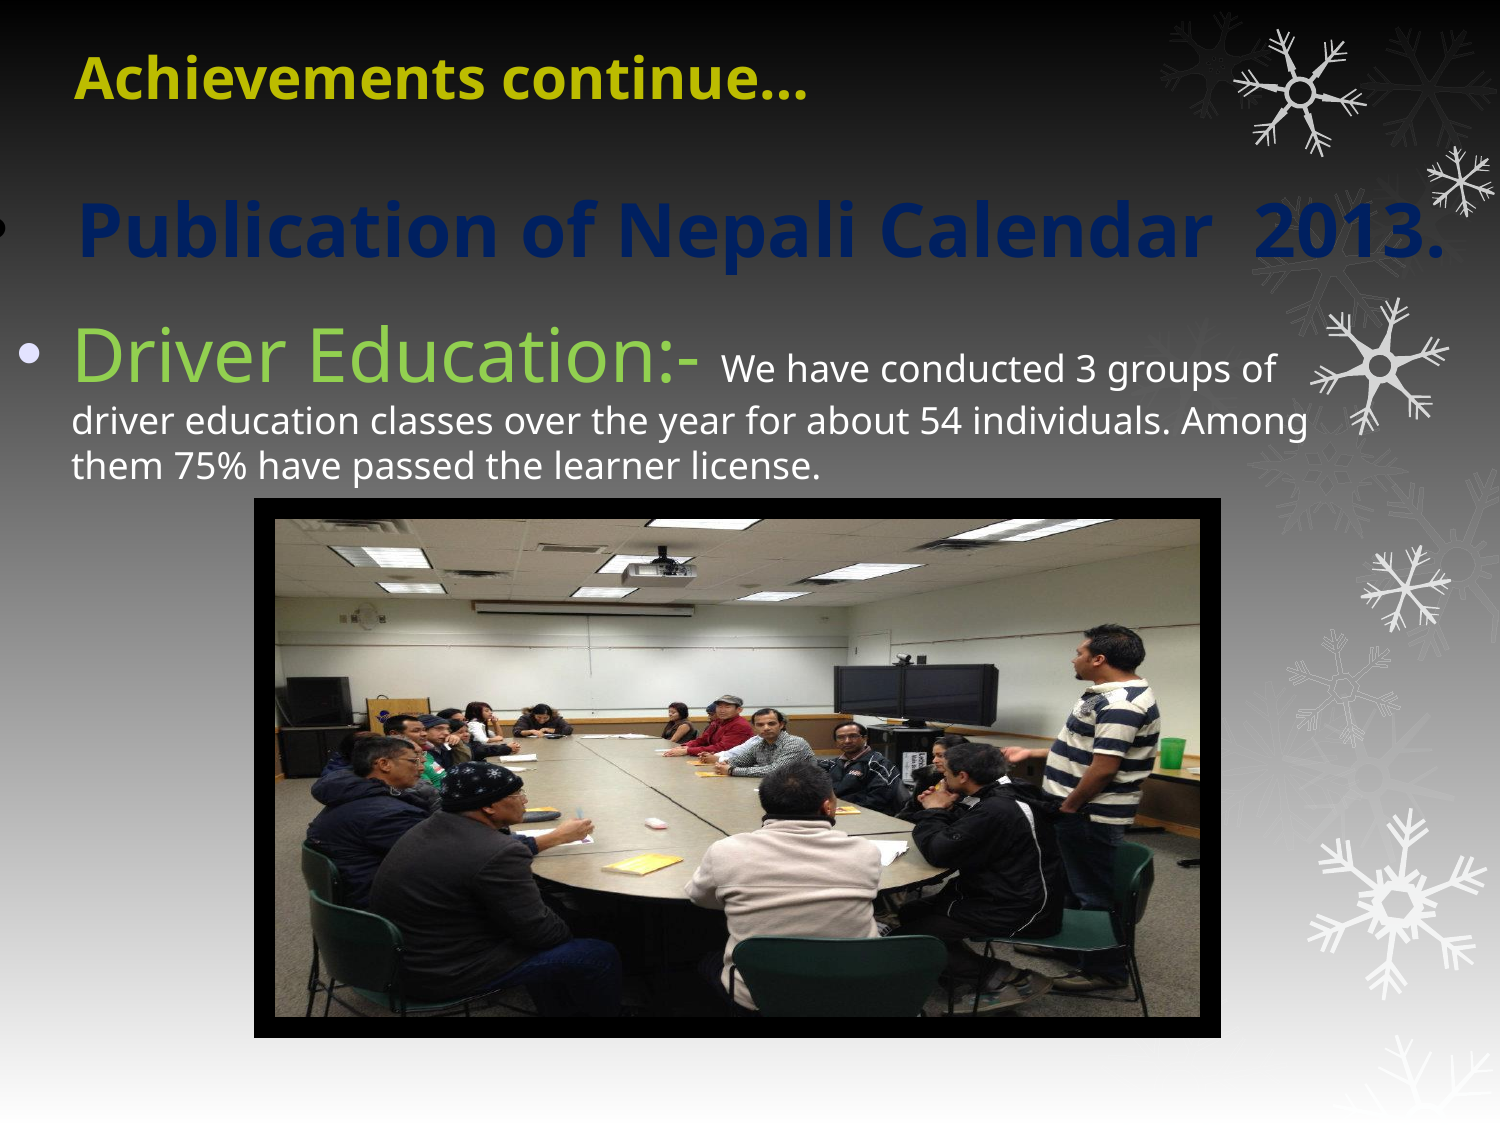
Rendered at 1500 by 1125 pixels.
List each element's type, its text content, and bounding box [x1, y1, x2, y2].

picture [275, 519, 1200, 1018]
text_box Achievements continue… [59, 34, 825, 120]
text_box Driver Education:- We have conducted 3 groups of driver education classes over the year for about 54 individuals. Among them 75% have passed the learner license. [1, 299, 1377, 495]
text_box Publication of Nepali Calendar 2013. [0, 174, 1463, 280]
